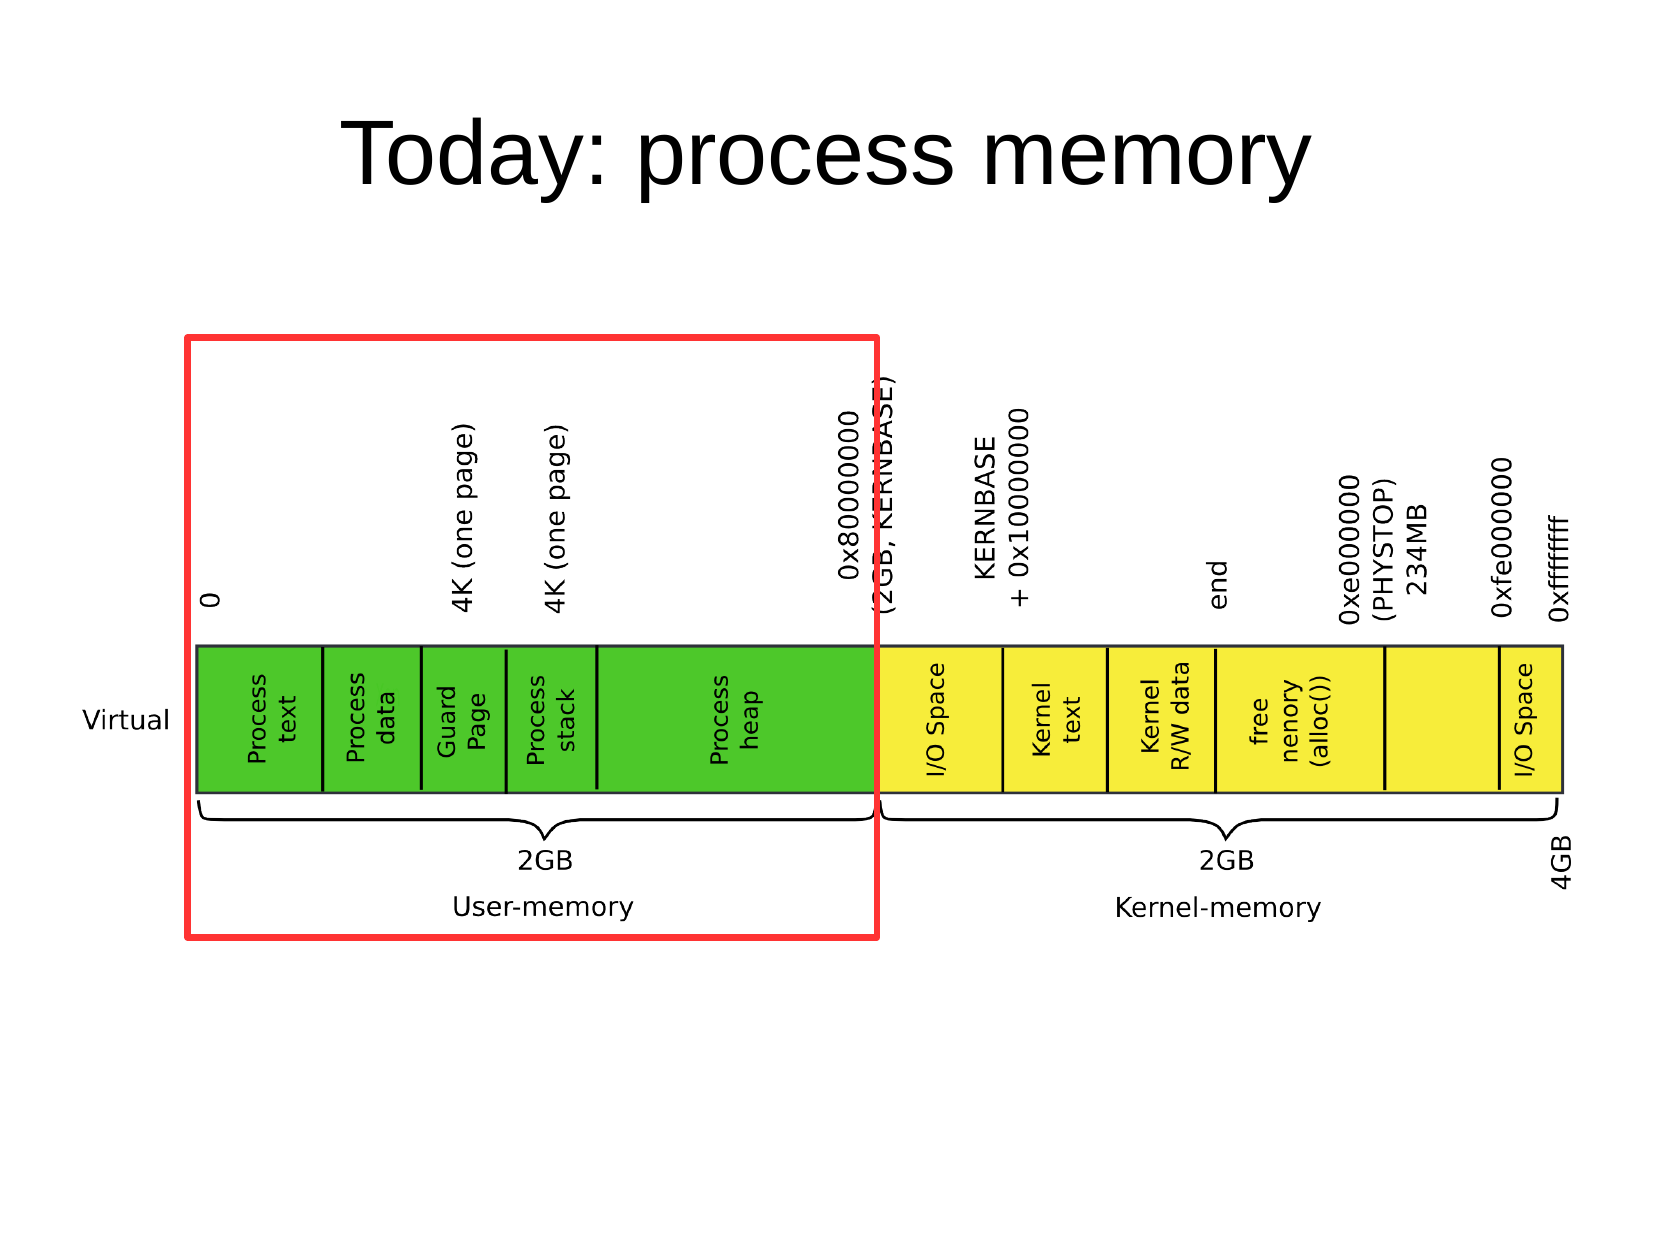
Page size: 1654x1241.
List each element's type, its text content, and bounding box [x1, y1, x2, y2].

title Today: process memory [82, 49, 1571, 257]
picture [191, 377, 874, 922]
picture [880, 377, 1571, 922]
picture [82, 377, 184, 922]
